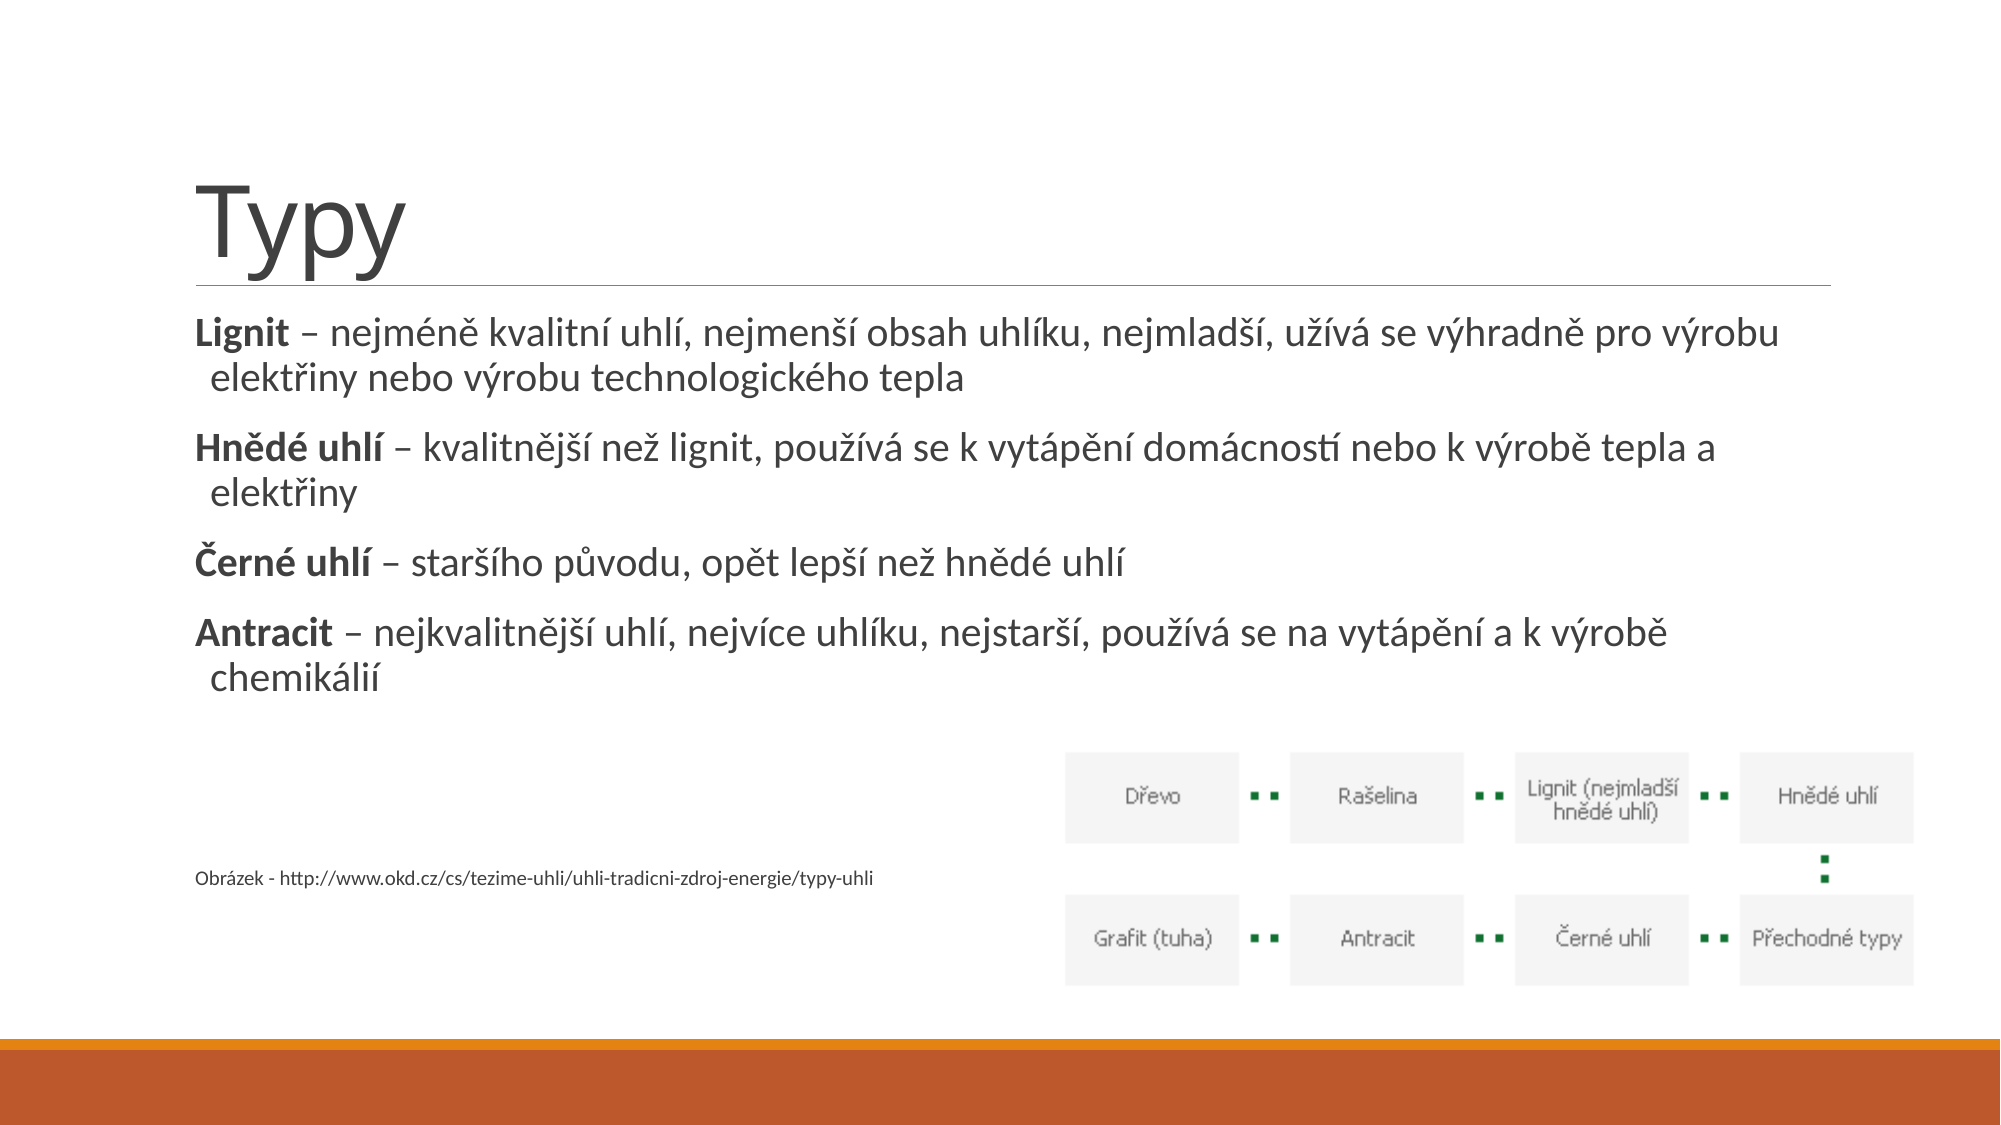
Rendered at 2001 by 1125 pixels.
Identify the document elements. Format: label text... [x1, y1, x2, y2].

picture [1054, 745, 1924, 996]
title Typy [180, 47, 1831, 286]
list Lignit – nejméně kvalitní uhlí, nejmenší obsah uhlíku, nejmladší, užívá se výhradně pro výrobu elektřiny nebo výrobu technologického tepla Hnědé uhlí – kvalitnější než lignit, používá se k vytápění domácností nebo k výrobě tepla a elektřiny Černé uhlí – staršího původu, opět lepší než hnědé uhlí Antracit – nejkvalitnější uhlí, nejvíce uhlíku, nejstarší, používá se na vytápění a k výrobě chemikálií Obrázek - http://www.okd.cz/cs/tezime-uhli/uhli-tradicni-zdroj-energie/typy-uhli [180, 302, 1831, 963]
